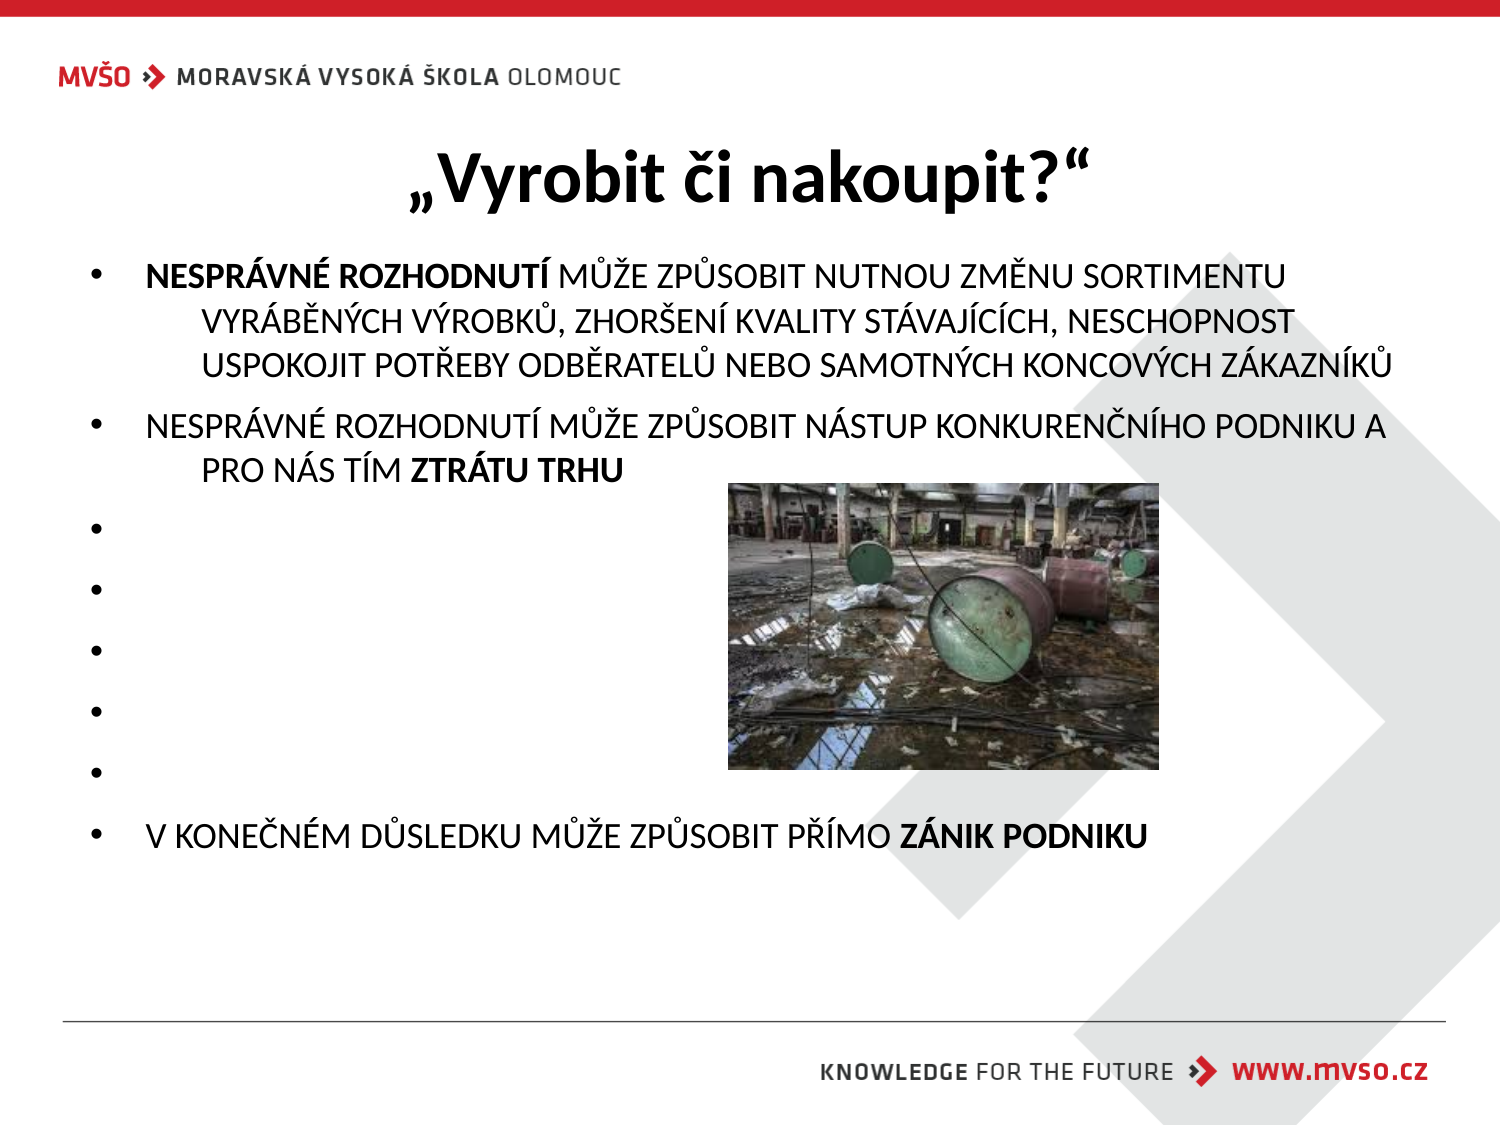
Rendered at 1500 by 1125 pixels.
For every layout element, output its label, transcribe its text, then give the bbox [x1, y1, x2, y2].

list NESPRÁVNÉ ROZHODNUTÍ MŮŽE ZPŮSOBIT NUTNOU ZMĚNU SORTIMENTU VYRÁBĚNÝCH VÝROBKŮ, ZHORŠENÍ KVALITY STÁVAJÍCÍCH, NESCHOPNOST USPOKOJIT POTŘEBY ODBĚRATELŮ NEBO SAMOTNÝCH KONCOVÝCH ZÁKAZNÍKŮ NESPRÁVNÉ ROZHODNUTÍ MŮŽE ZPŮSOBIT NÁSTUP KONKURENČNÍHO PODNIKU A PRO NÁS TÍM ZTRÁTU TRHU V KONEČNÉM DŮSLEDKU MŮŽE ZPŮSOBIT PŘÍMO ZÁNIK PODNIKU [75, 244, 1426, 916]
title „Vyrobit či nakoupit?“ [75, 100, 1426, 244]
picture [728, 483, 1159, 770]
